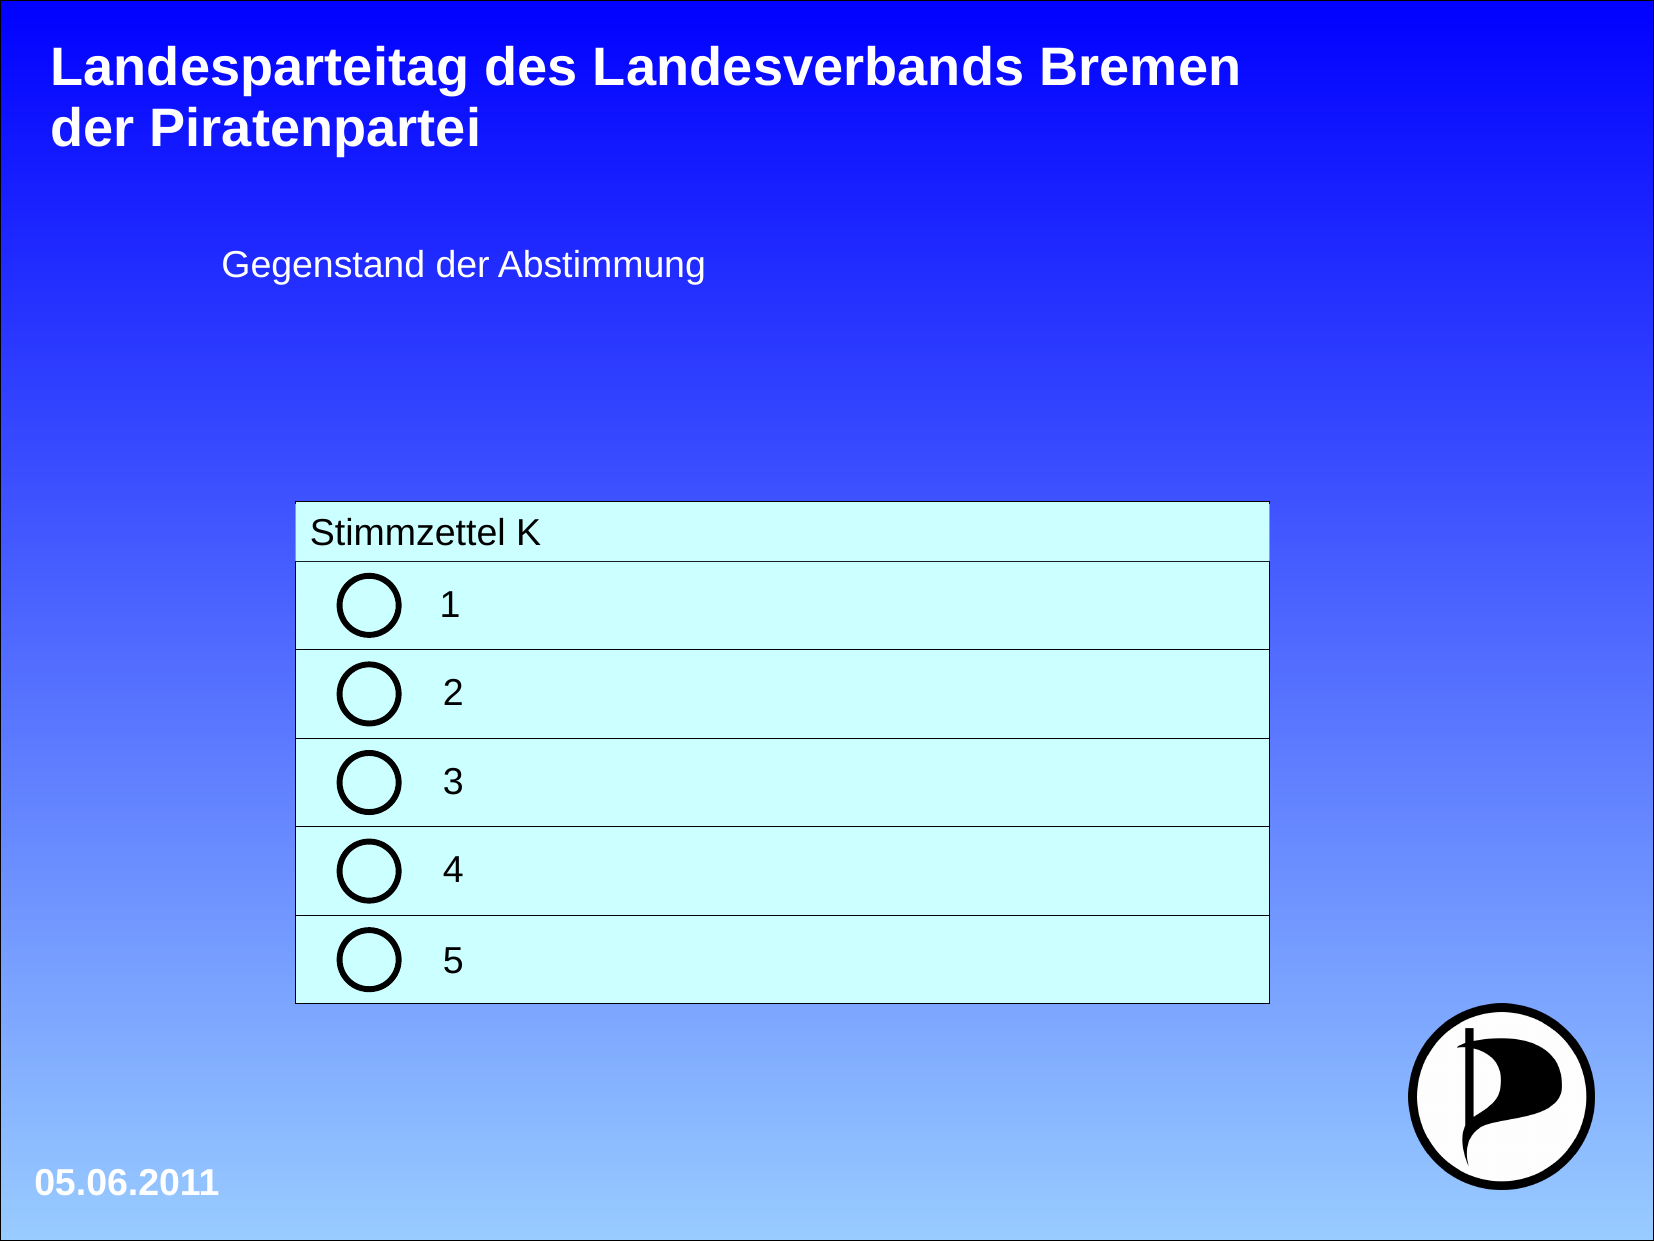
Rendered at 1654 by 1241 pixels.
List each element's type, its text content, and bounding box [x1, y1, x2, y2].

text_box 5 [428, 932, 479, 990]
text_box [295, 650, 1270, 738]
text_box [295, 827, 1270, 915]
text_box 4 [1, 412, 206, 416]
text_box 4 [428, 841, 479, 899]
text_box 3 [428, 752, 479, 810]
picture [1408, 1003, 1595, 1190]
text_box Stimmzettel K [295, 504, 1270, 562]
text_box 2 [428, 664, 479, 722]
text_box [295, 739, 1270, 826]
text_box Gegenstand der Abstimmung [206, 236, 1388, 473]
text_box [295, 562, 1270, 649]
text_box 1 [424, 575, 476, 633]
text_box [295, 916, 1270, 1004]
text_box 4 [1388, 412, 1653, 416]
